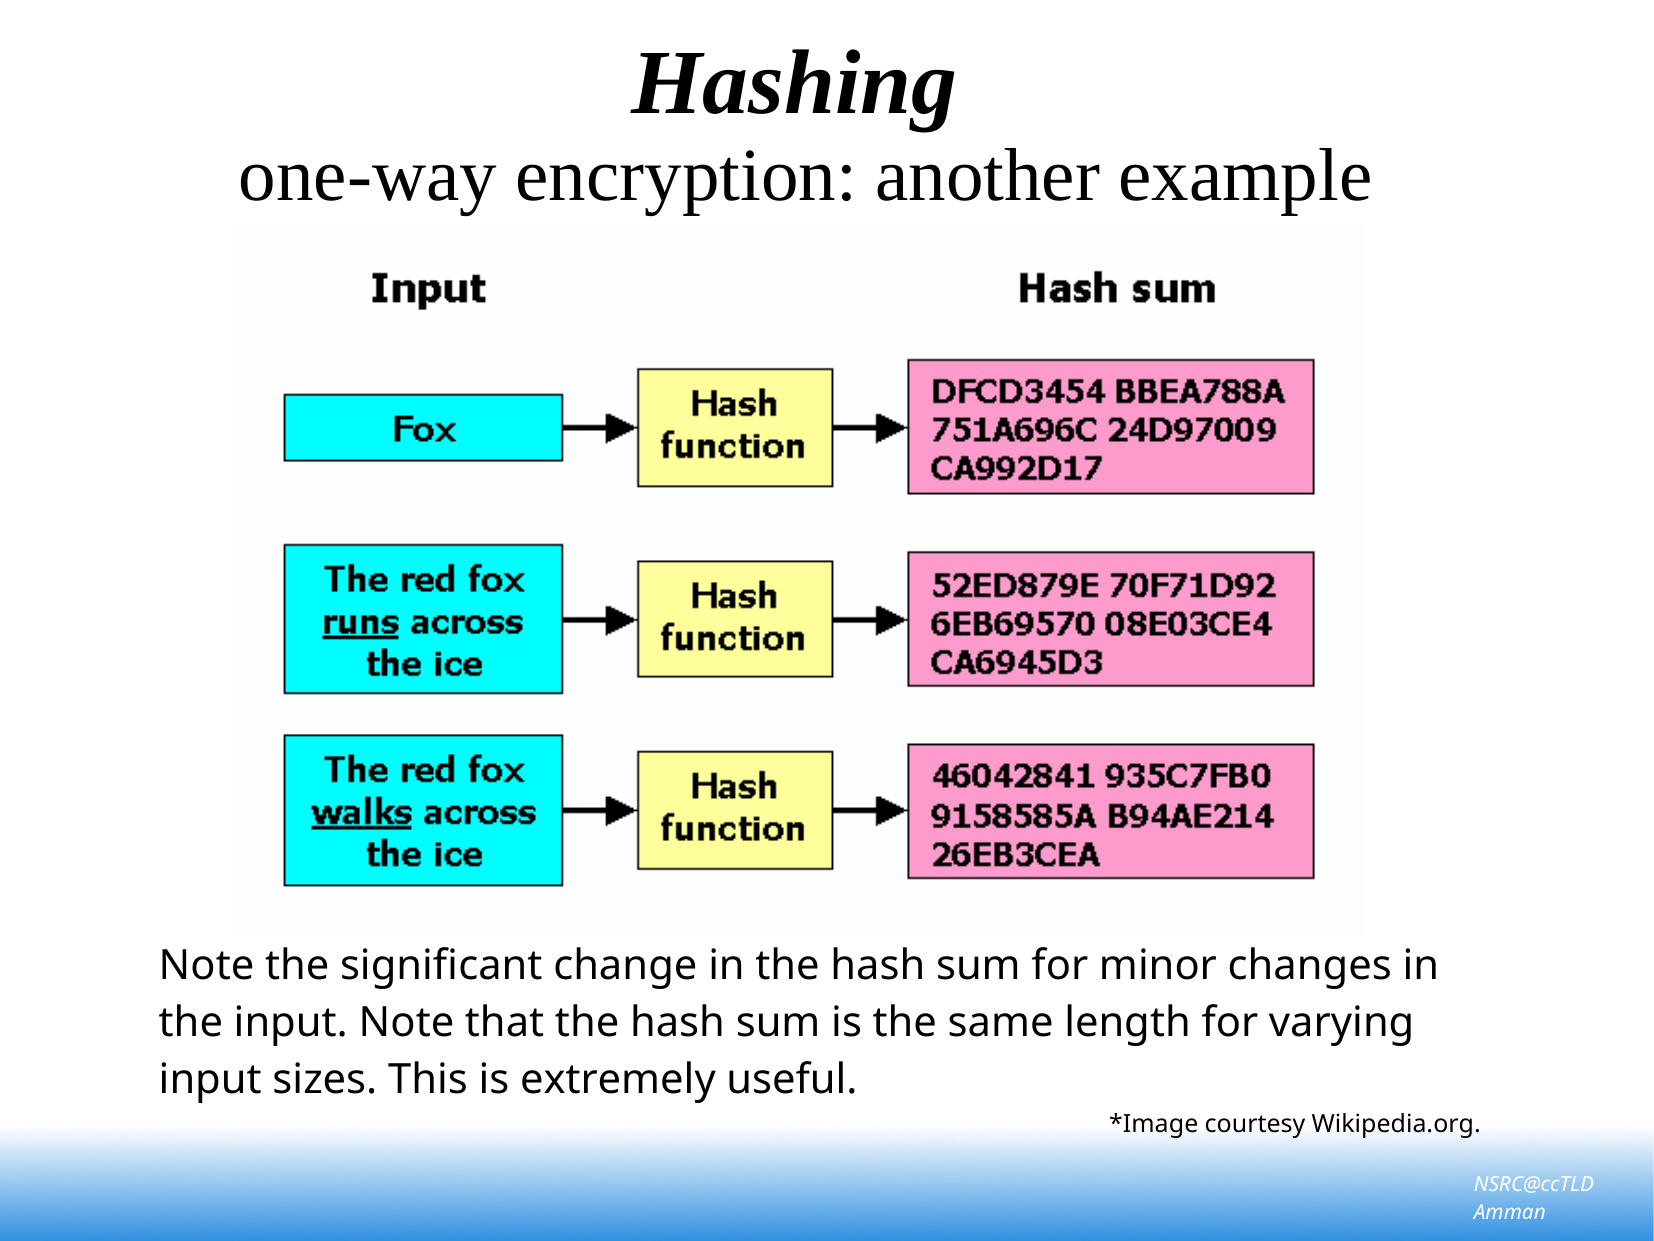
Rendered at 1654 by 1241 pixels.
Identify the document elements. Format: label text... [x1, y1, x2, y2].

picture [0, 1124, 1654, 1241]
text_box Note the significant change in the hash sum for minor changes in the input. Note that the hash sum is the same length for varying input sizes. This is extremely useful. *Image courtesy Wikipedia.org. [158, 934, 1482, 1136]
picture [236, 224, 1365, 934]
title Hashing one-way encryption: another example [82, 31, 1530, 263]
